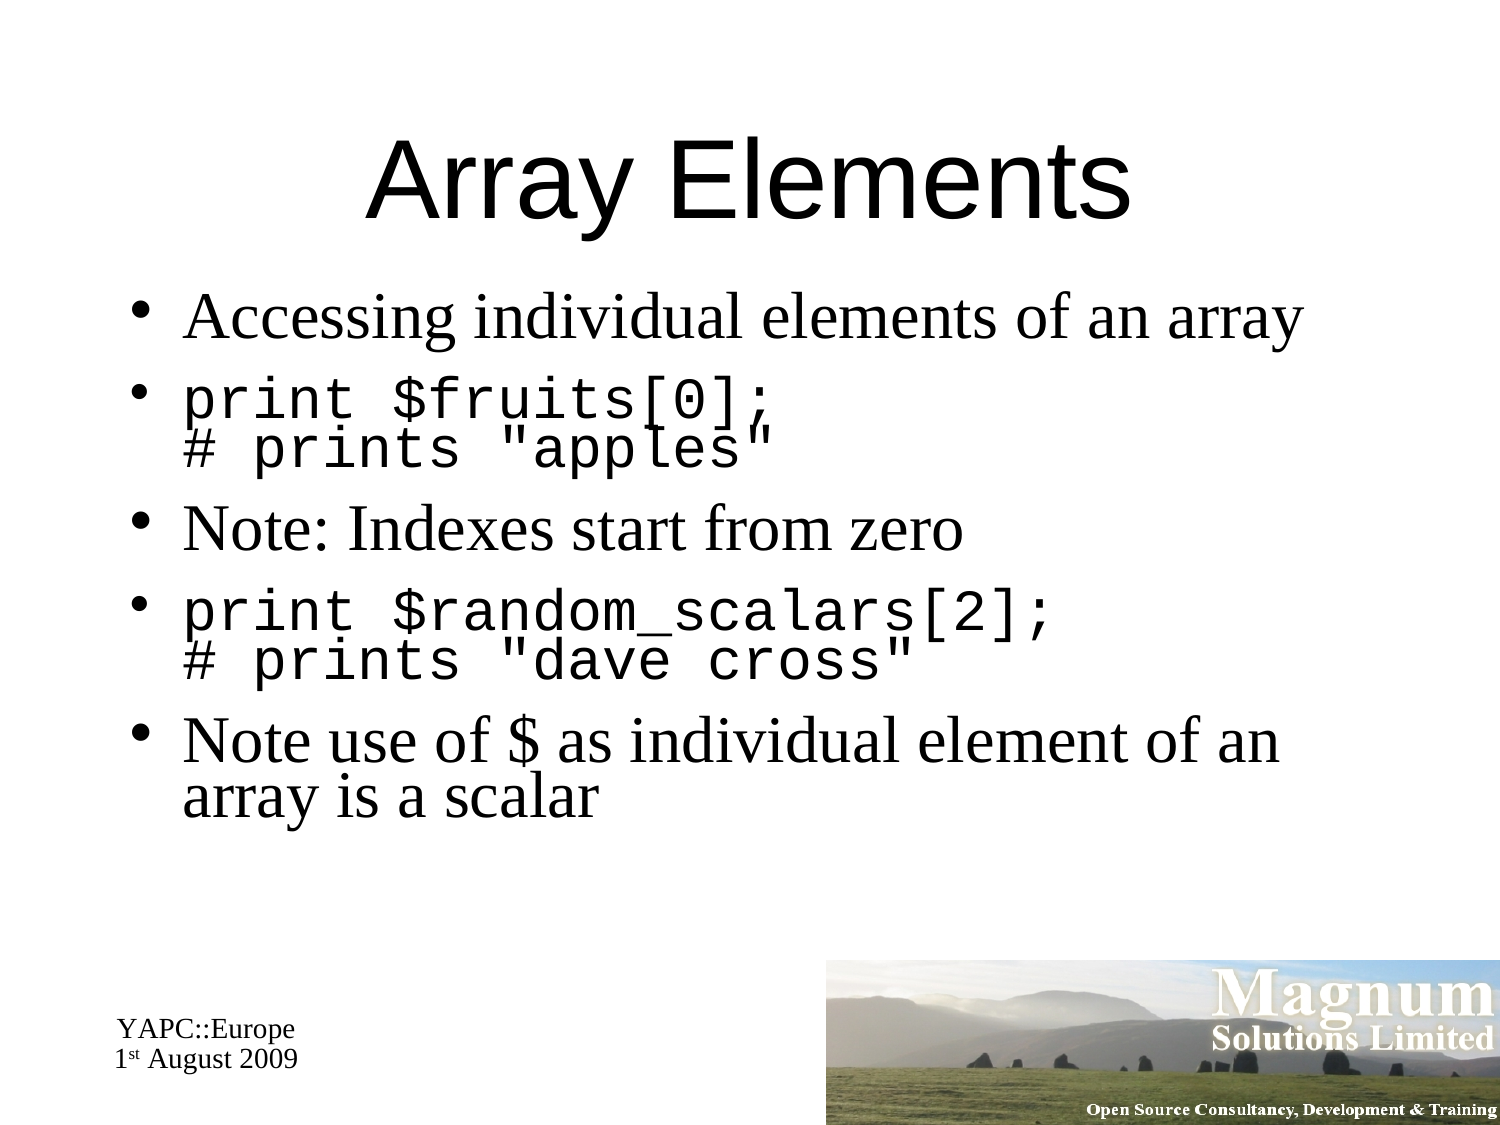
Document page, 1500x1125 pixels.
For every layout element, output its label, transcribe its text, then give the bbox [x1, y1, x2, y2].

list Accessing individual elements of an array print $fruits[0]; # prints "apples" Note: Indexes start from zero print $random_scalars[2]; # prints "dave cross" Note use of $ as individual element of an array is a scalar [112, 295, 1388, 848]
title Array Elements [112, 62, 1388, 250]
picture [826, 960, 1500, 1125]
